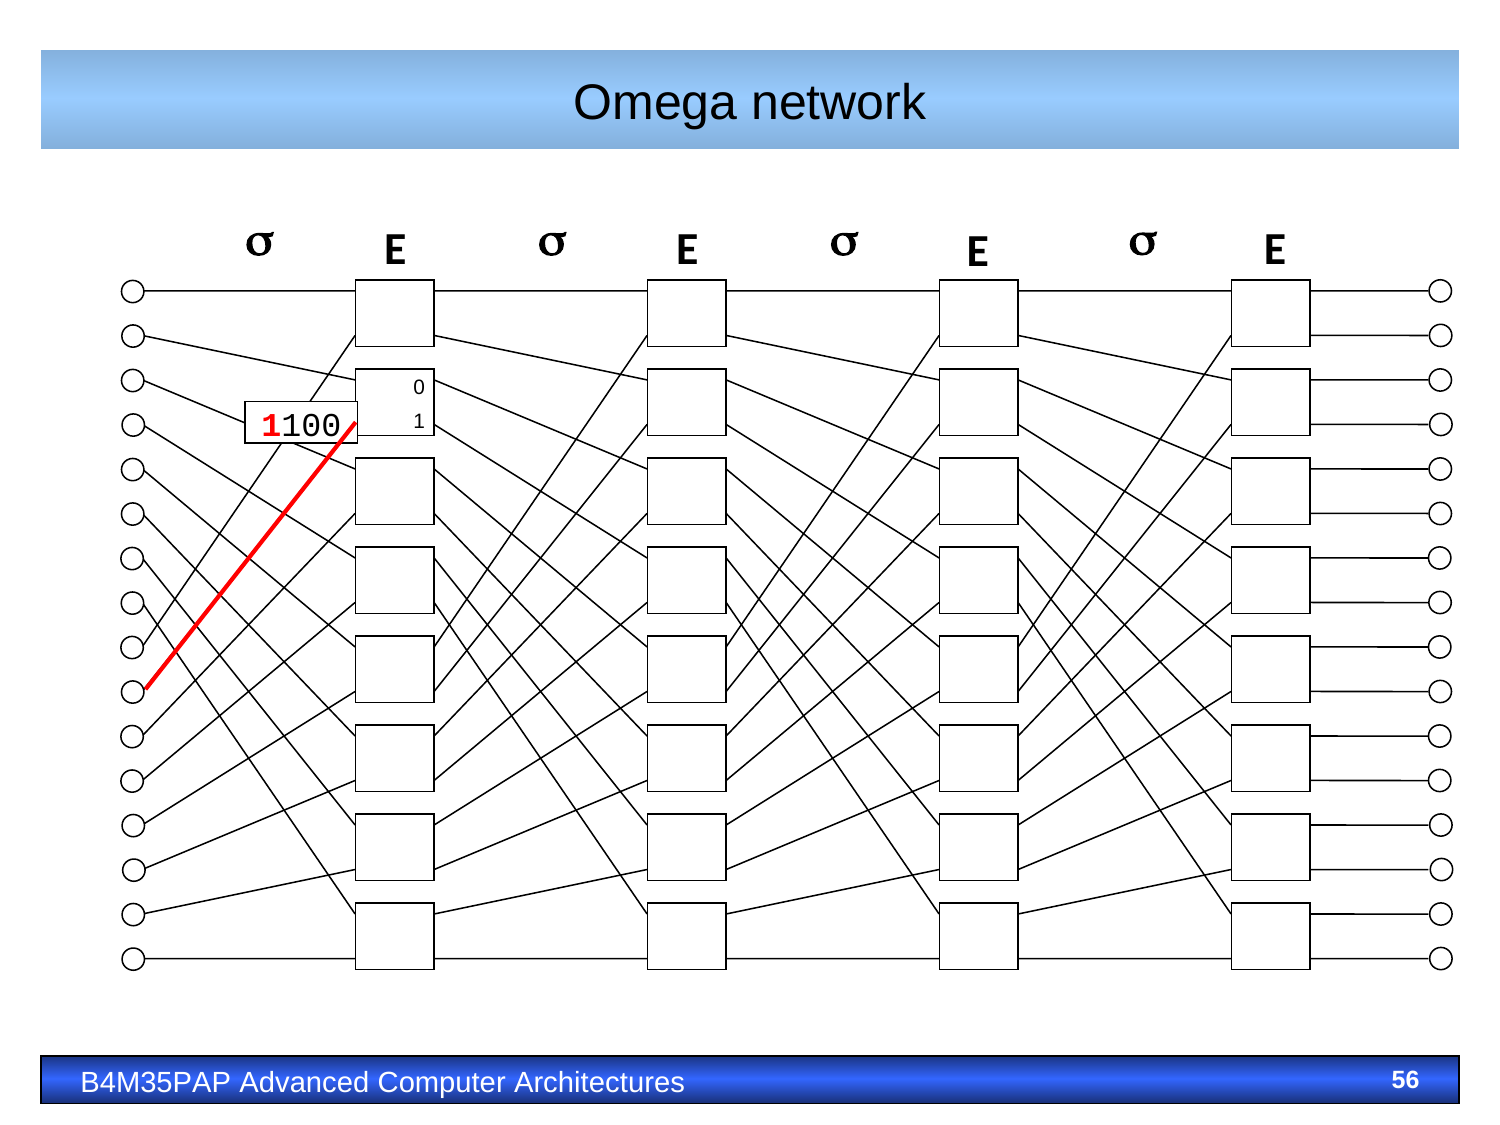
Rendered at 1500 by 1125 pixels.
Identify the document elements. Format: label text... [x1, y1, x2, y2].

text_box [121, 680, 144, 704]
text_box [1429, 279, 1452, 303]
text_box [1231, 813, 1311, 881]
text_box [121, 280, 144, 303]
text_box [120, 769, 144, 793]
text_box [355, 902, 435, 970]
text_box  [163, 201, 356, 315]
text_box  [747, 201, 940, 315]
text_box [1429, 813, 1453, 837]
text_box [647, 635, 727, 703]
text_box [122, 948, 145, 971]
text_box [355, 813, 435, 881]
text_box [122, 903, 145, 926]
text_box [355, 368, 398, 436]
text_box E [299, 211, 491, 325]
text_box [647, 457, 727, 525]
text_box [121, 324, 145, 348]
text_box [121, 502, 144, 526]
text_box 1100 [245, 401, 358, 443]
text_box 1100 [343, 424, 358, 443]
text_box [1231, 635, 1311, 703]
text_box [1429, 413, 1453, 436]
text_box [120, 725, 144, 748]
text_box [1231, 724, 1311, 792]
text_box [1430, 858, 1453, 881]
text_box [1231, 325, 1311, 347]
text_box [121, 458, 144, 481]
text_box [1231, 546, 1311, 614]
text_box  [455, 201, 648, 315]
text_box [647, 724, 727, 792]
text_box [1429, 902, 1453, 926]
text_box [1429, 680, 1452, 703]
text_box [355, 325, 435, 347]
text_box [647, 368, 727, 436]
text_box [939, 457, 1019, 525]
text_box [1428, 635, 1451, 659]
text_box [1231, 457, 1311, 525]
text_box E [881, 213, 1074, 326]
text_box E [1179, 211, 1371, 325]
text_box [1429, 324, 1452, 347]
text_box [939, 326, 1019, 347]
text_box [120, 636, 144, 659]
text_box [1428, 769, 1451, 792]
title Omega network [41, 50, 1459, 149]
text_box [355, 635, 435, 703]
text_box [122, 814, 145, 837]
text_box  [1046, 200, 1239, 314]
text_box [1428, 591, 1452, 614]
text_box [1429, 947, 1453, 970]
text_box [647, 546, 727, 614]
text_box 1 [398, 402, 447, 441]
text_box [1428, 546, 1451, 570]
text_box [1231, 368, 1311, 436]
text_box [355, 724, 435, 792]
text_box [1428, 724, 1451, 748]
text_box 0 [398, 367, 432, 402]
text_box [647, 325, 727, 347]
text_box [120, 547, 144, 570]
text_box [122, 859, 146, 882]
text_box [1231, 902, 1311, 970]
text_box E [591, 211, 784, 325]
text_box [939, 724, 1019, 792]
text_box [121, 369, 144, 392]
text_box [939, 902, 1019, 970]
text_box [939, 635, 1019, 703]
text_box [647, 813, 727, 881]
text_box [939, 546, 1019, 614]
text_box [121, 591, 144, 615]
text_box [355, 457, 435, 525]
text_box [122, 413, 145, 437]
text_box [939, 813, 1019, 881]
text_box [355, 546, 435, 614]
text_box [1429, 457, 1452, 481]
text_box [939, 368, 1019, 436]
text_box [1429, 502, 1452, 525]
text_box [1429, 368, 1452, 392]
text_box [647, 902, 727, 970]
